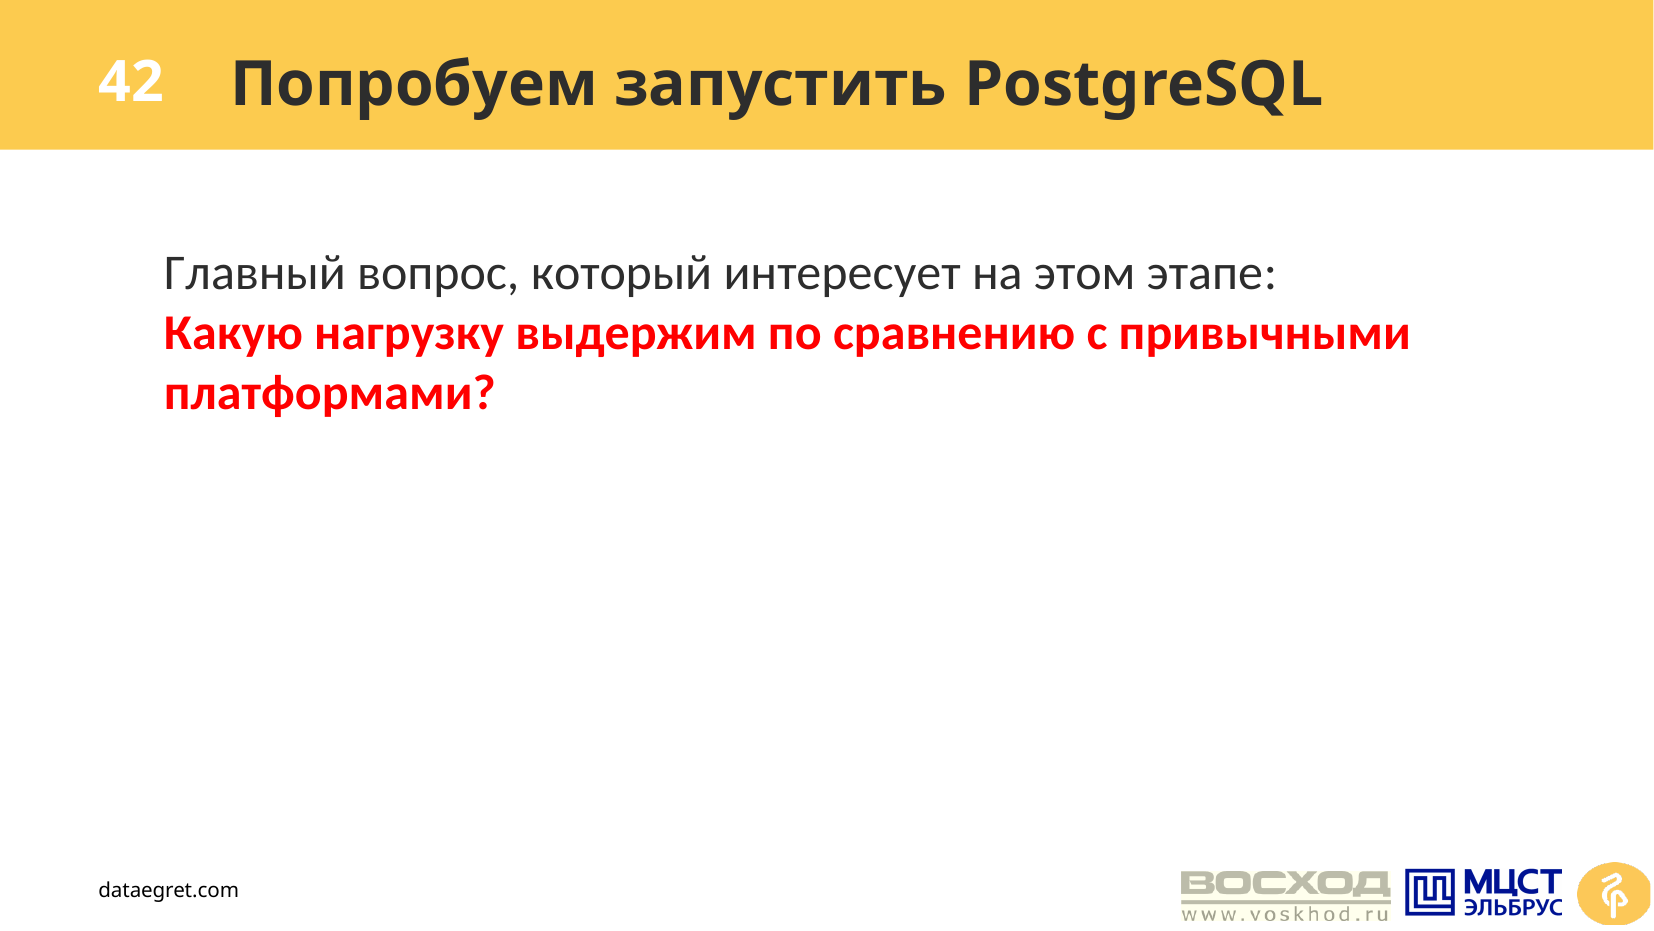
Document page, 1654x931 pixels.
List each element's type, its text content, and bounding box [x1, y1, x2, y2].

list 42 [83, 44, 216, 122]
text_box Главный вопрос, который интересует на этом этапе: Какую нагрузку выдержим по сравнению с привычными платформами? [149, 231, 1569, 428]
picture [1577, 862, 1651, 925]
picture [1181, 871, 1391, 921]
picture [1402, 868, 1562, 916]
title Попробуем запустить PostgreSQL [216, 49, 1569, 122]
list dataegret.com [83, 872, 889, 910]
